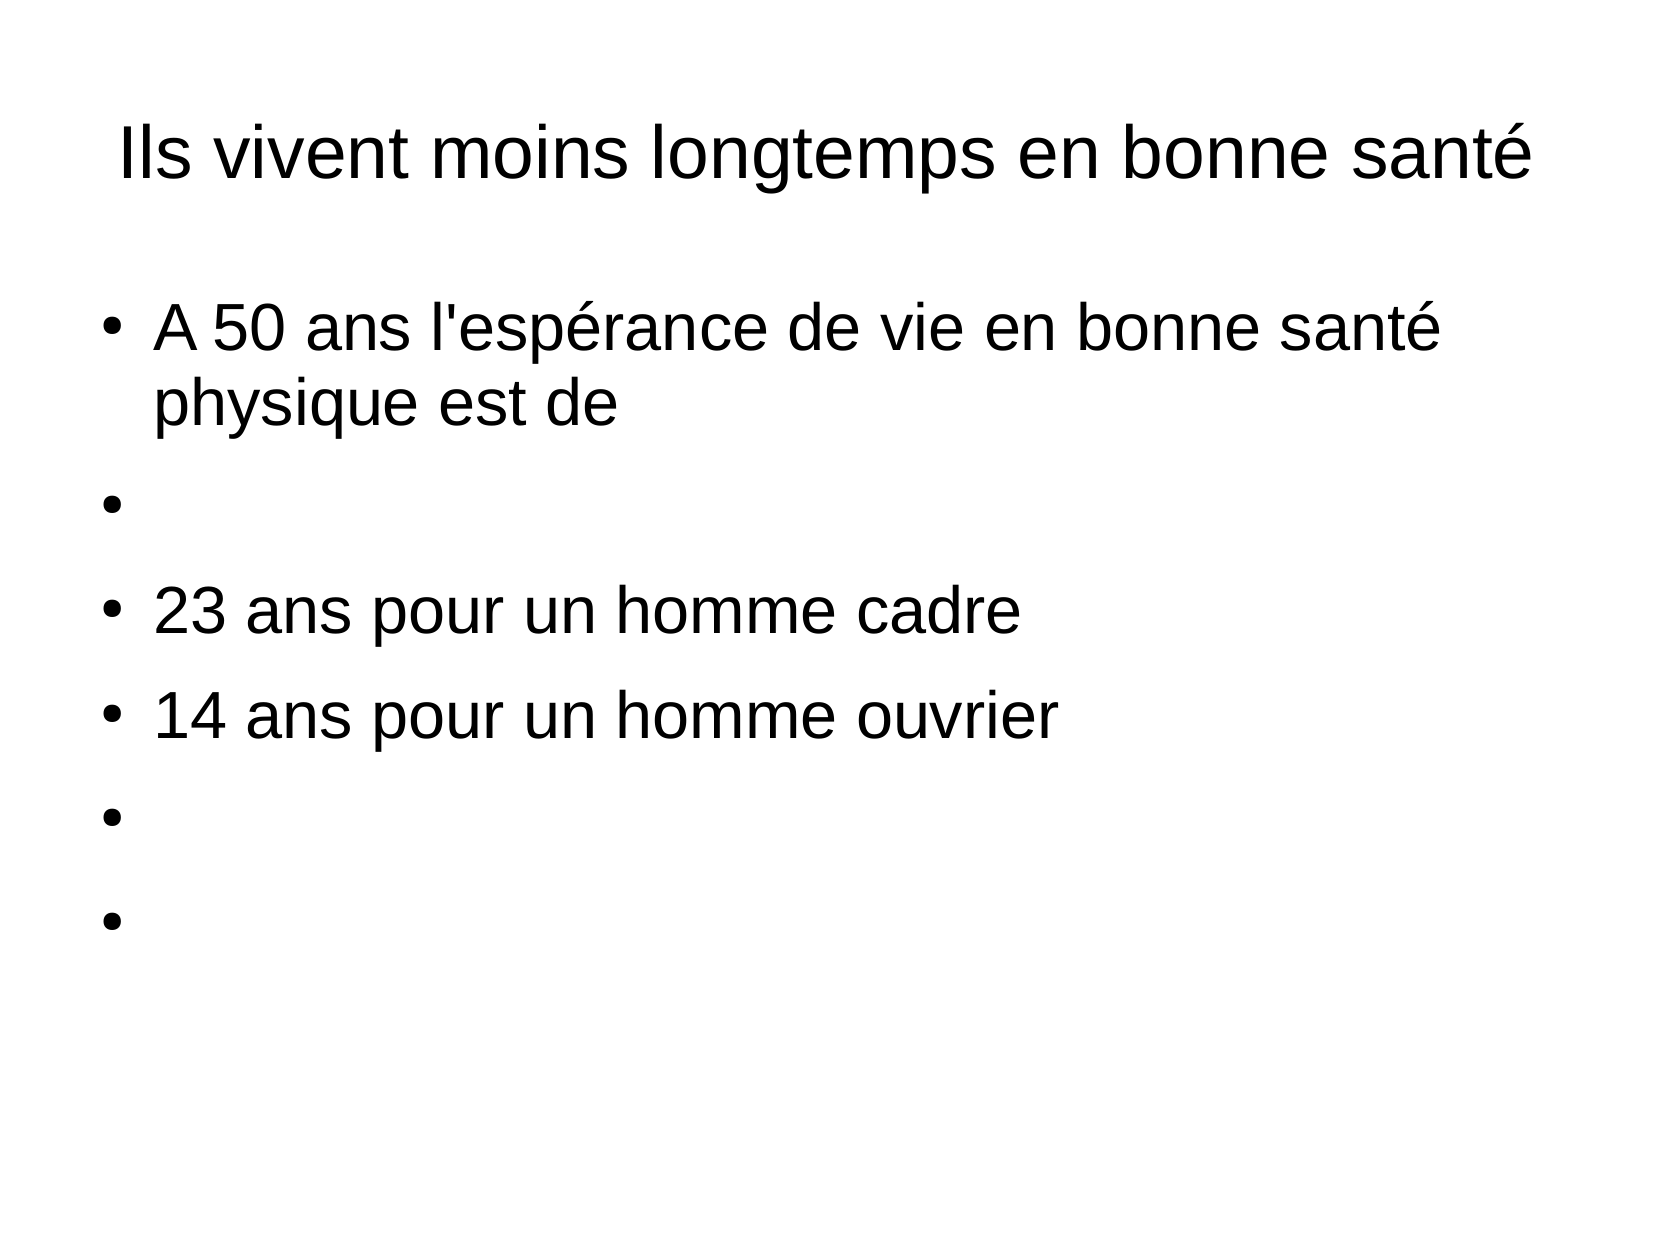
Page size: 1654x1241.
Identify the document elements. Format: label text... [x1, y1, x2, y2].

list A 50 ans l'espérance de vie en bonne santé physique est de 23 ans pour un homme cadre 14 ans pour un homme ouvrier [82, 290, 1571, 1094]
title Ils vivent moins longtemps en bonne santé [82, 56, 1571, 250]
